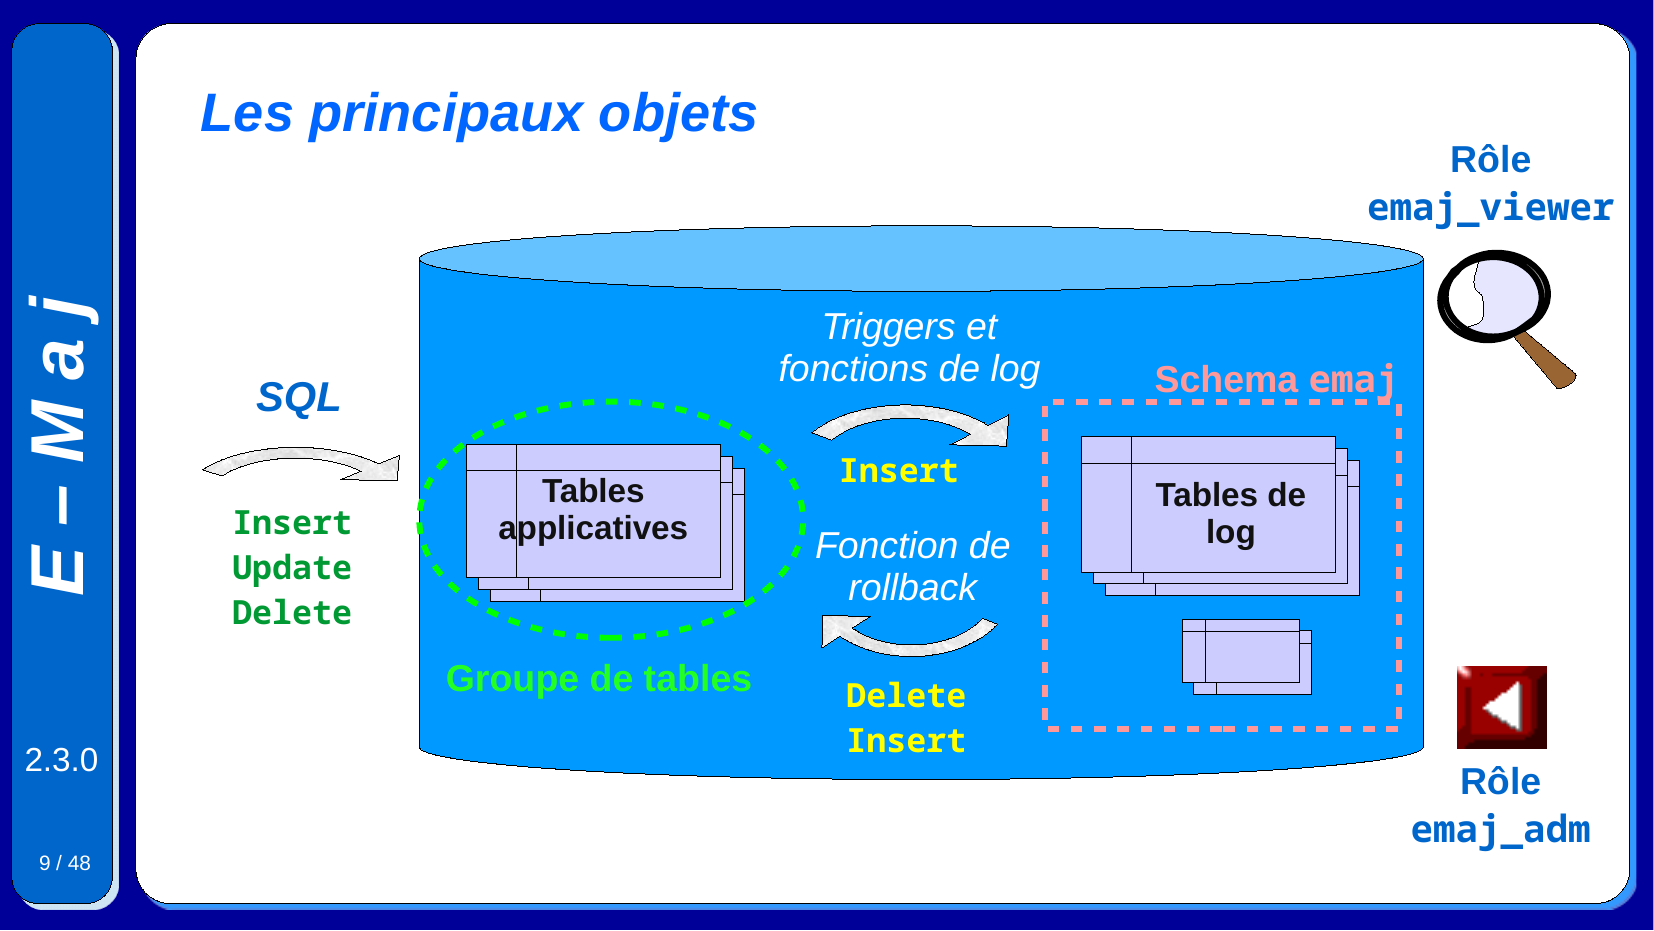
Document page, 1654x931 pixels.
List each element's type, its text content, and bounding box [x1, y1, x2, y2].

text_box SQL [194, 366, 404, 428]
text_box [1440, 252, 1577, 389]
text_box Groupe de tables [431, 649, 768, 707]
text_box Schema emaj [1139, 344, 1414, 406]
text_box [202, 447, 400, 481]
text_box Insert [817, 439, 981, 494]
picture [1457, 666, 1547, 749]
text_box Triggers et fonctions de log [761, 298, 1058, 398]
text_box Delete Insert [802, 664, 1010, 759]
text_box Tables applicatives [448, 465, 739, 557]
text_box Fonction de rollback [755, 516, 1070, 616]
title Les principaux objets [200, 34, 1575, 191]
text_box Rôle emaj_adm [1395, 752, 1609, 855]
text_box Tables de log [1138, 468, 1323, 561]
text_box Insert Update Delete [183, 491, 402, 626]
text_box Rôle emaj_viewer [1352, 131, 1630, 233]
text_box [419, 260, 1424, 780]
